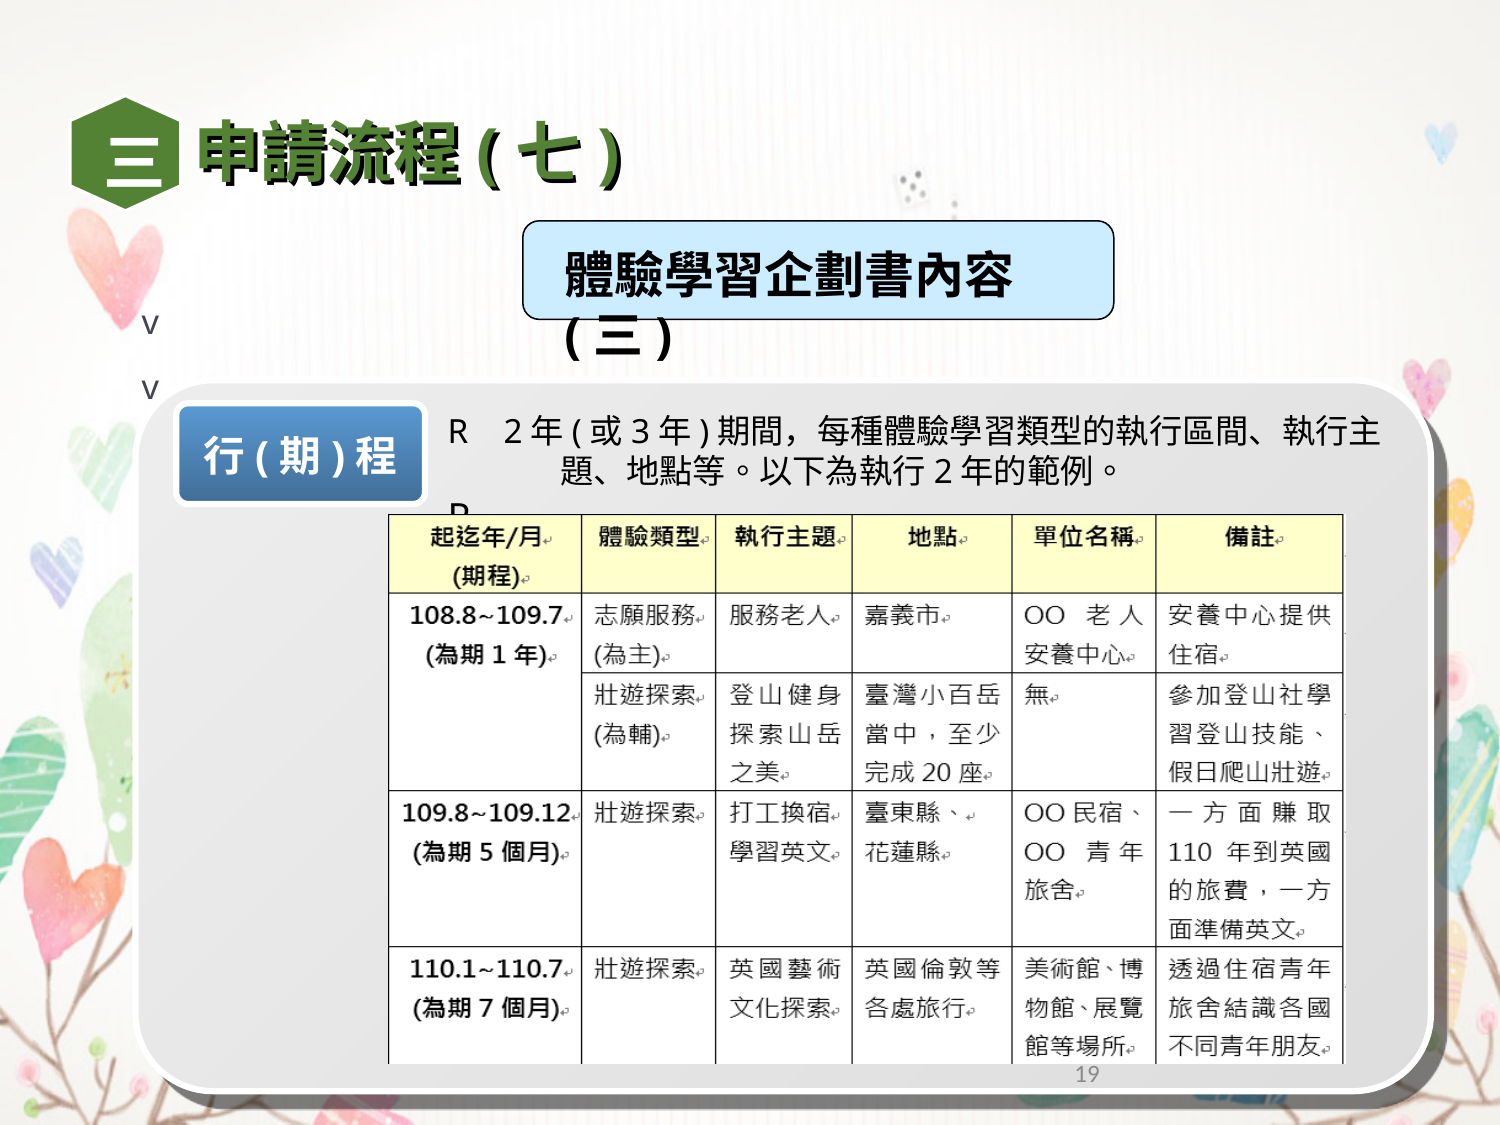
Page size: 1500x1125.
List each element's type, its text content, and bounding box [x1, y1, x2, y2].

text_box 行(期)程 [159, 422, 432, 493]
text_box 2年(或3年)期間，每種體驗學習類型的執行區間、執行主題、地點等。以下為執行2年的範例。 [432, 403, 1420, 765]
text_box 申請流程(七) [185, 102, 733, 208]
text_box 體驗學習企劃書內容(三) [549, 235, 1114, 312]
text_box 三 [69, 95, 181, 211]
text_box [1346, 418, 1431, 1078]
text_box [130, 220, 1409, 1103]
picture [388, 514, 1346, 1064]
text_box 19 [1059, 1042, 1397, 1103]
